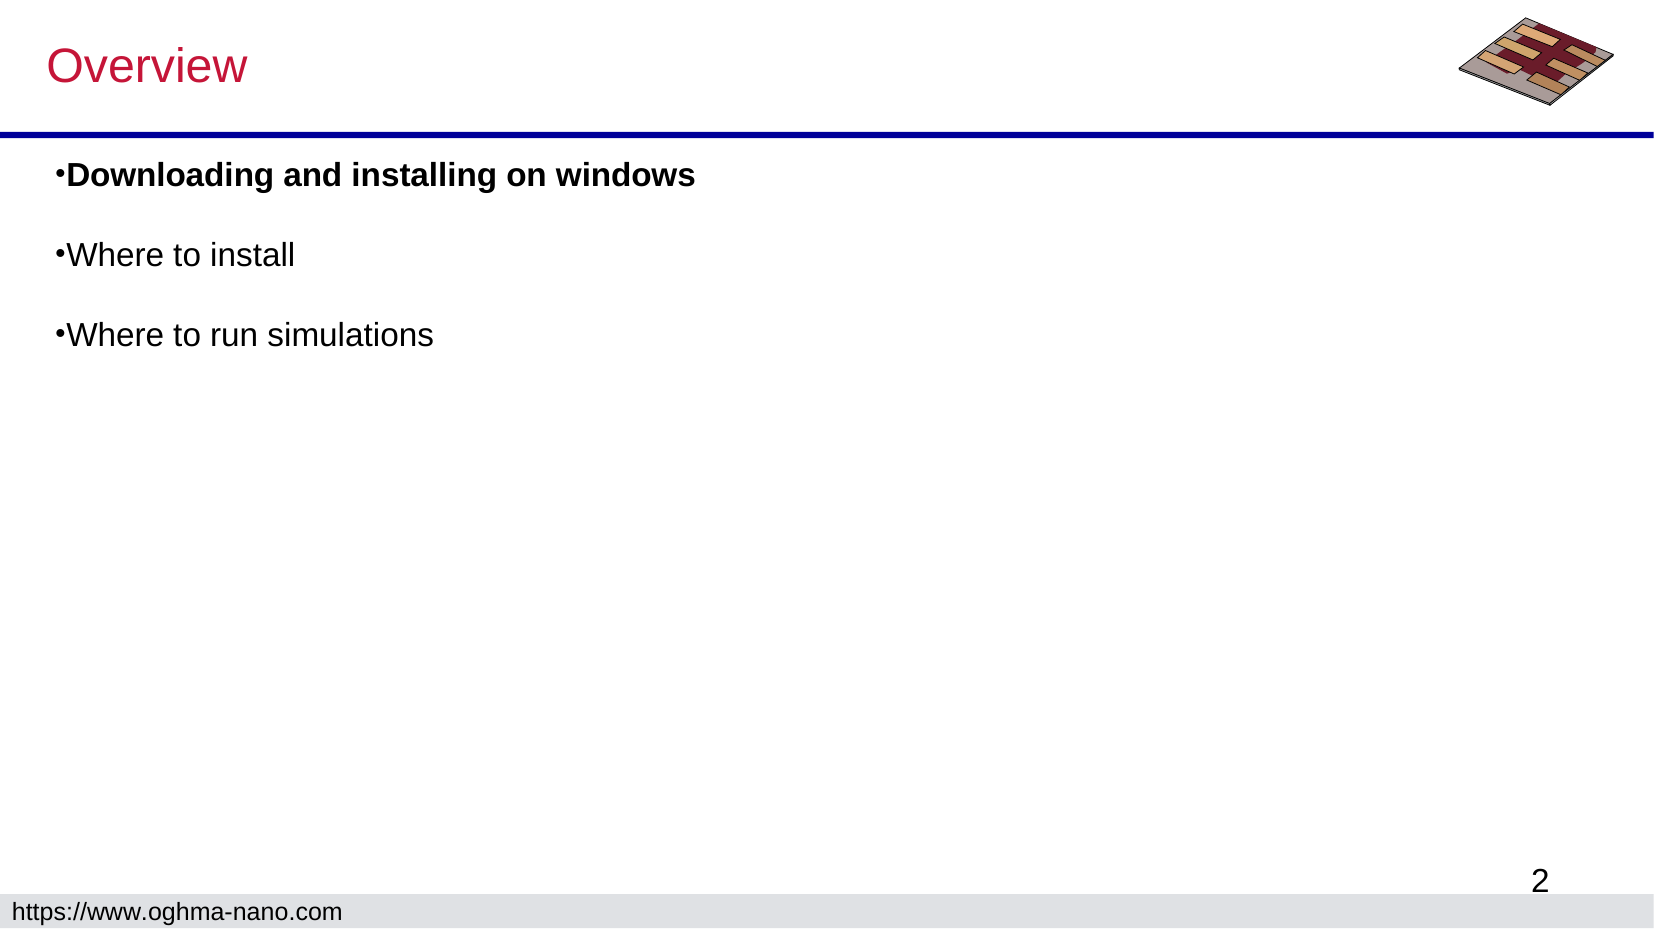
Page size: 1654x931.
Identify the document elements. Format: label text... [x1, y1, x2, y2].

text_box <number> [1516, 852, 1654, 911]
text_box Downloading and installing on windows Where to install Where to run simulations [39, 145, 1156, 920]
title Overview [31, 22, 1255, 109]
